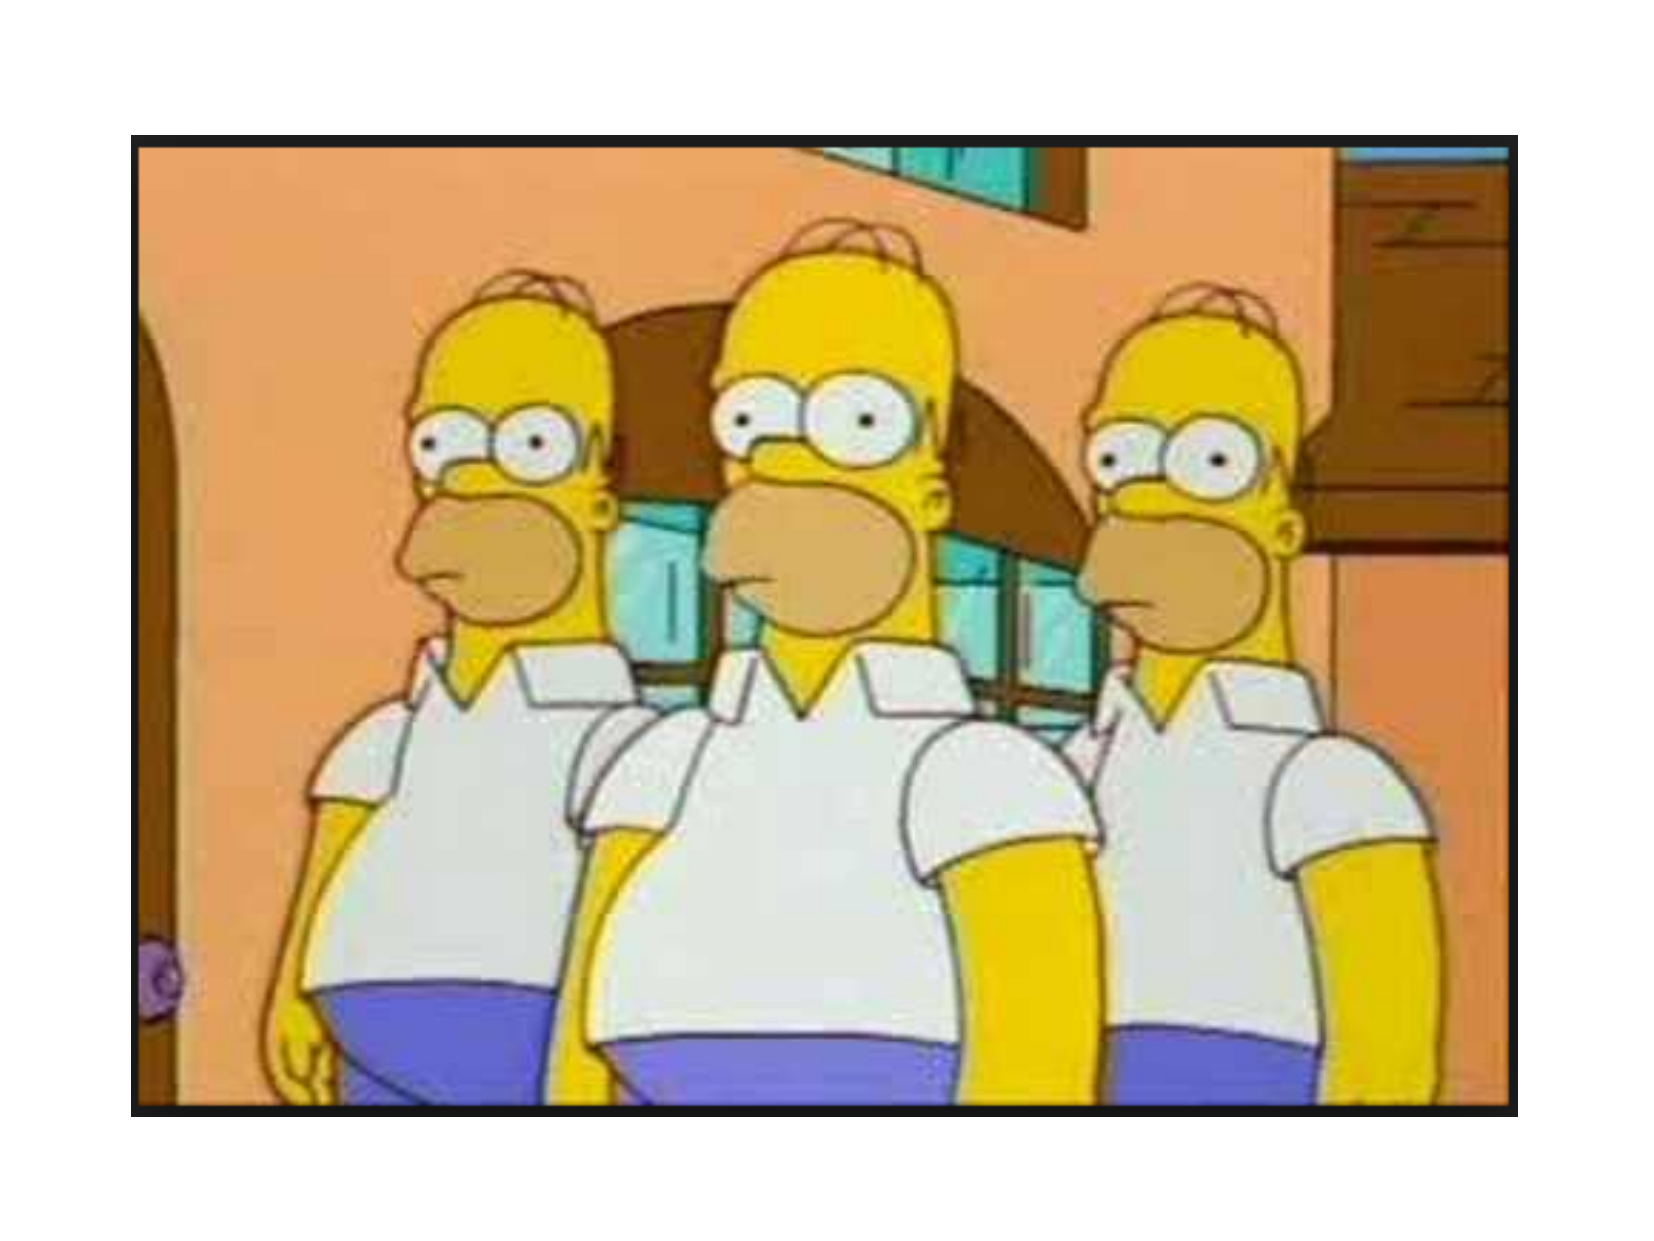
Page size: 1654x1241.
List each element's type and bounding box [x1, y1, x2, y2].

picture [131, 135, 1518, 1117]
